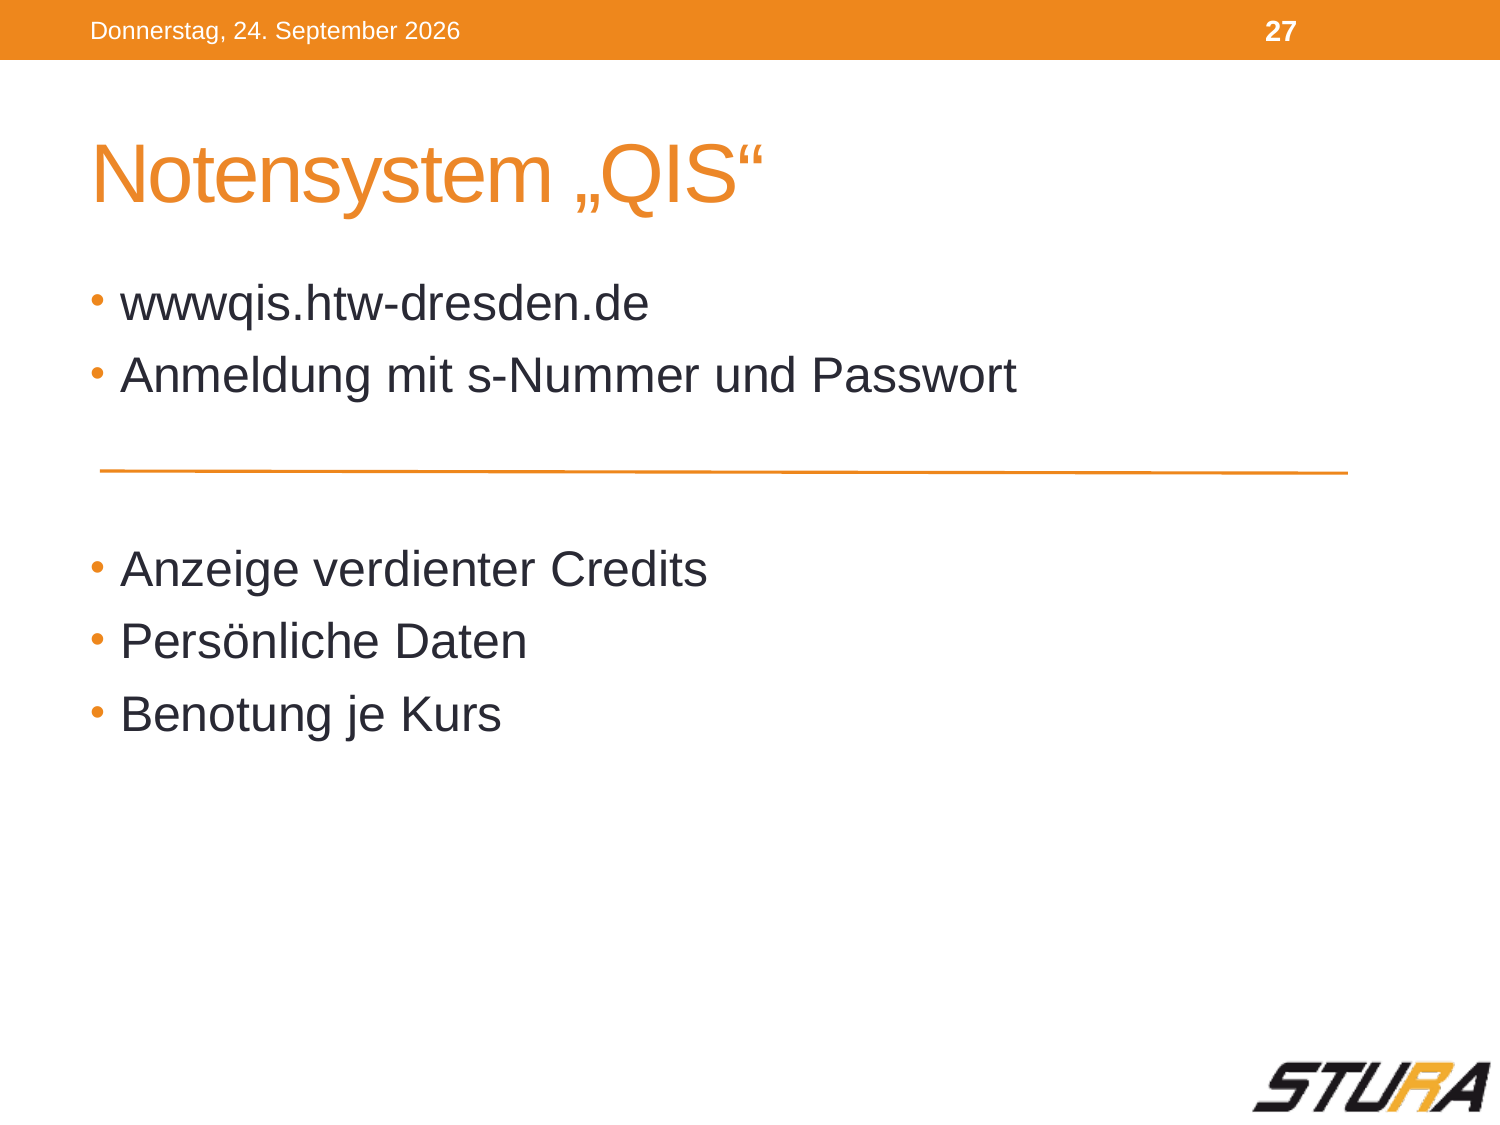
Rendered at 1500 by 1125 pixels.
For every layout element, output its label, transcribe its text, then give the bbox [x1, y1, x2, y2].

text_box Anzeige verdienter Credits Persönliche Daten Benotung je Kurs [75, 528, 1426, 759]
list wwwqis.htw-dresden.de Anmeldung mit s-Nummer und Passwort [75, 262, 1426, 433]
text_box ‹Nr.› [1250, 3, 1426, 57]
text_box Mittwoch, 21. September 16 [75, 3, 550, 57]
title Notensystem „QIS“ [75, 87, 1426, 251]
